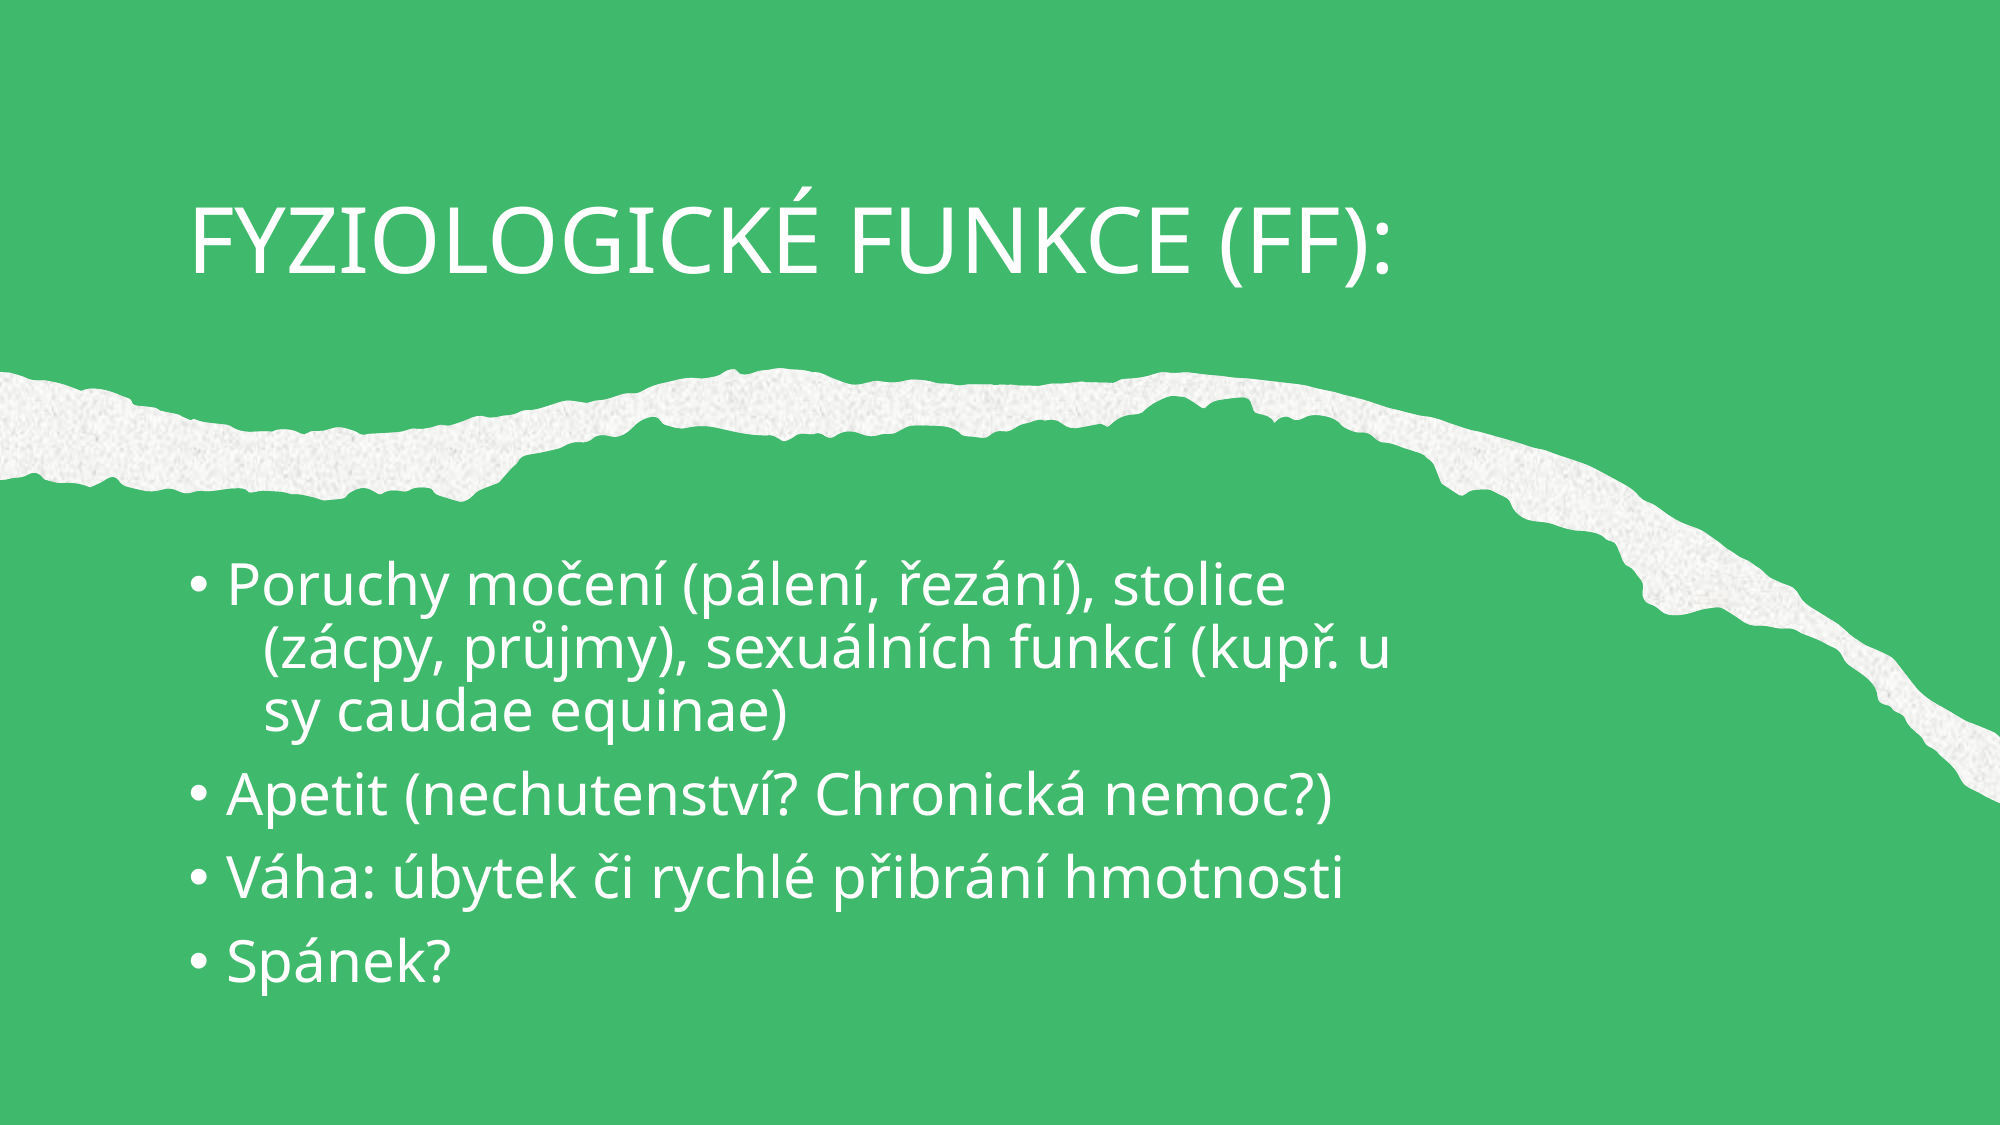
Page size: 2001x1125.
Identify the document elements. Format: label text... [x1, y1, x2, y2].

list Poruchy močení (pálení, řezání), stolice (zácpy, průjmy), sexuálních funkcí (kupř. u sy caudae equinae) Apetit (nechutenství? Chronická nemoc?) Váha: úbytek či rychlé přibrání hmotnosti Spánek? [173, 547, 1456, 1031]
text_box [0, 0, 2000, 1125]
title FYZIOLOGICKÉ FUNKCE (FF): [172, 155, 1806, 333]
